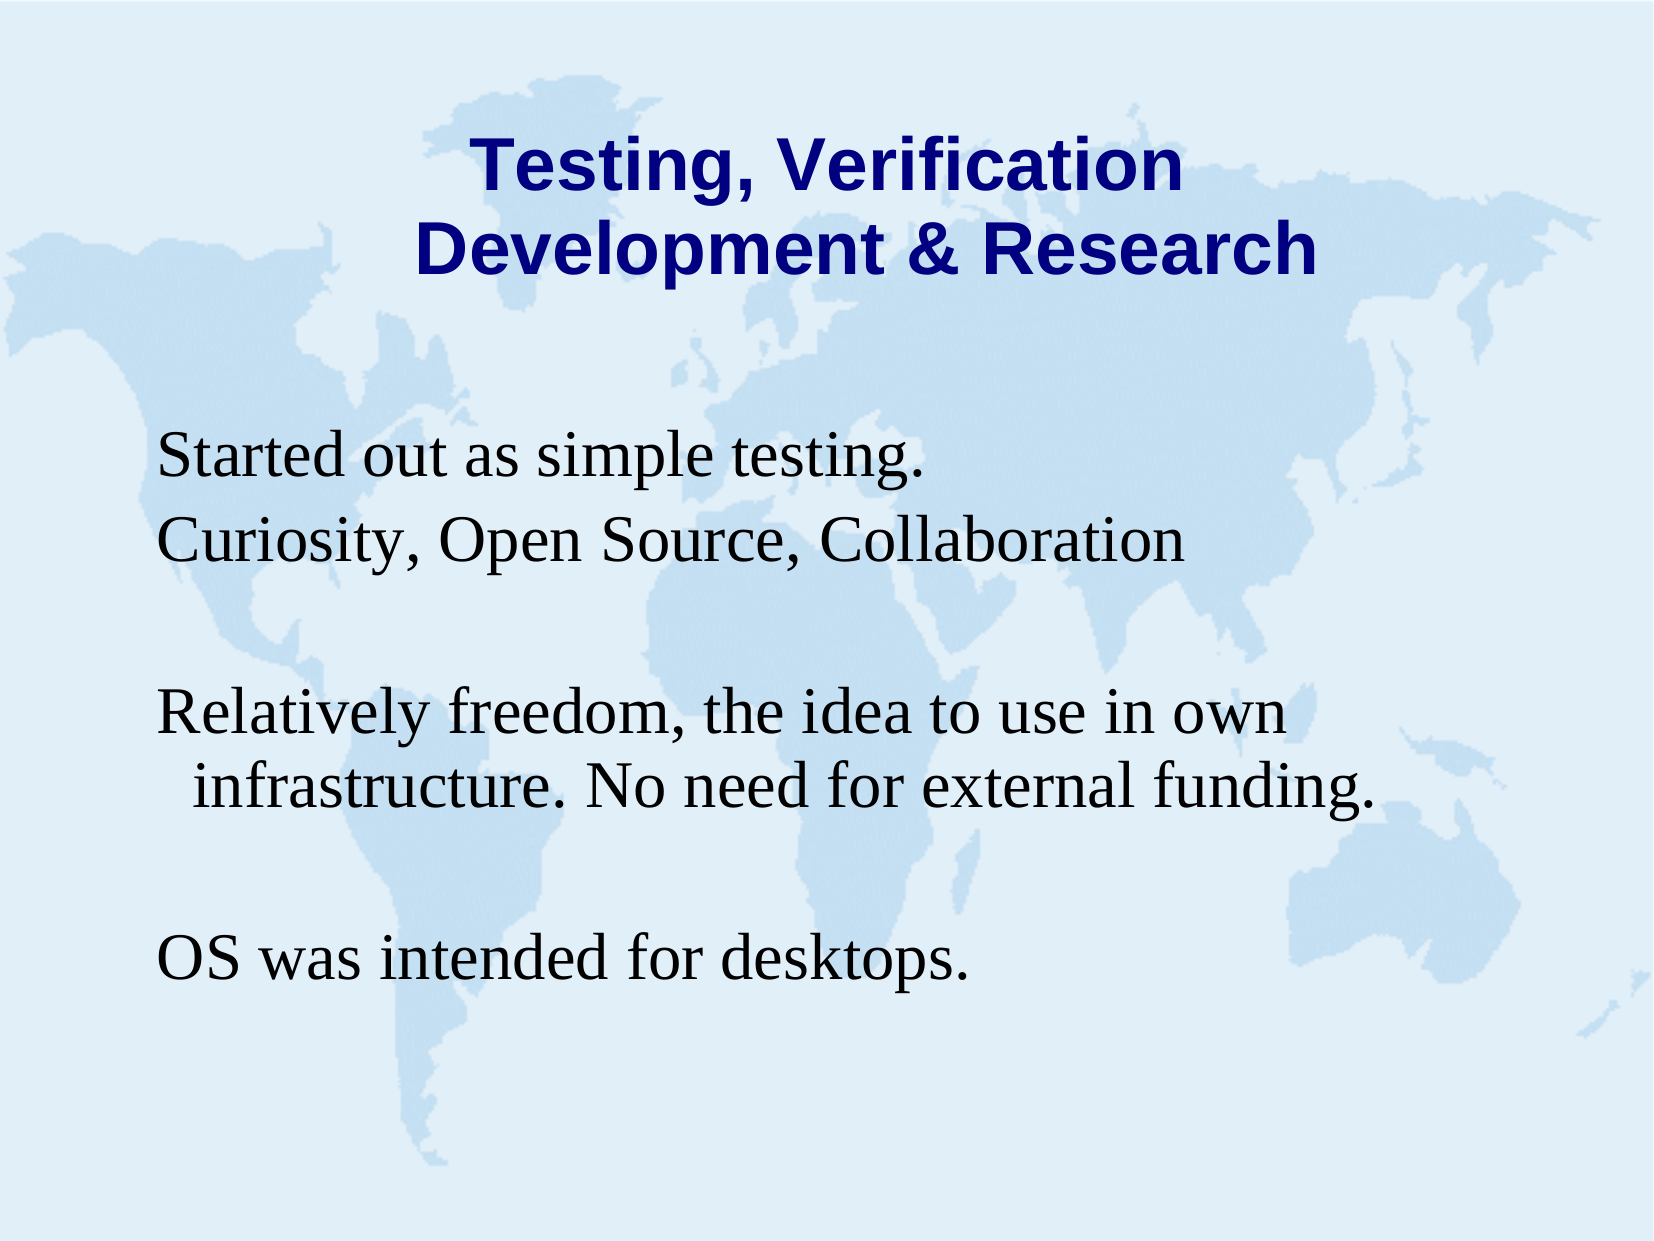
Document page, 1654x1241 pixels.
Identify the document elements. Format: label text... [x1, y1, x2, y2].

picture [0, 0, 1654, 1241]
title Testing, Verification Development & Research [121, 102, 1534, 311]
subtitle Started out as simple testing. Curiosity, Open Source, Collaboration Relatively freedom, the idea to use in own infrastructure. No need for external funding. OS was intended for desktops. [121, 389, 1534, 1107]
